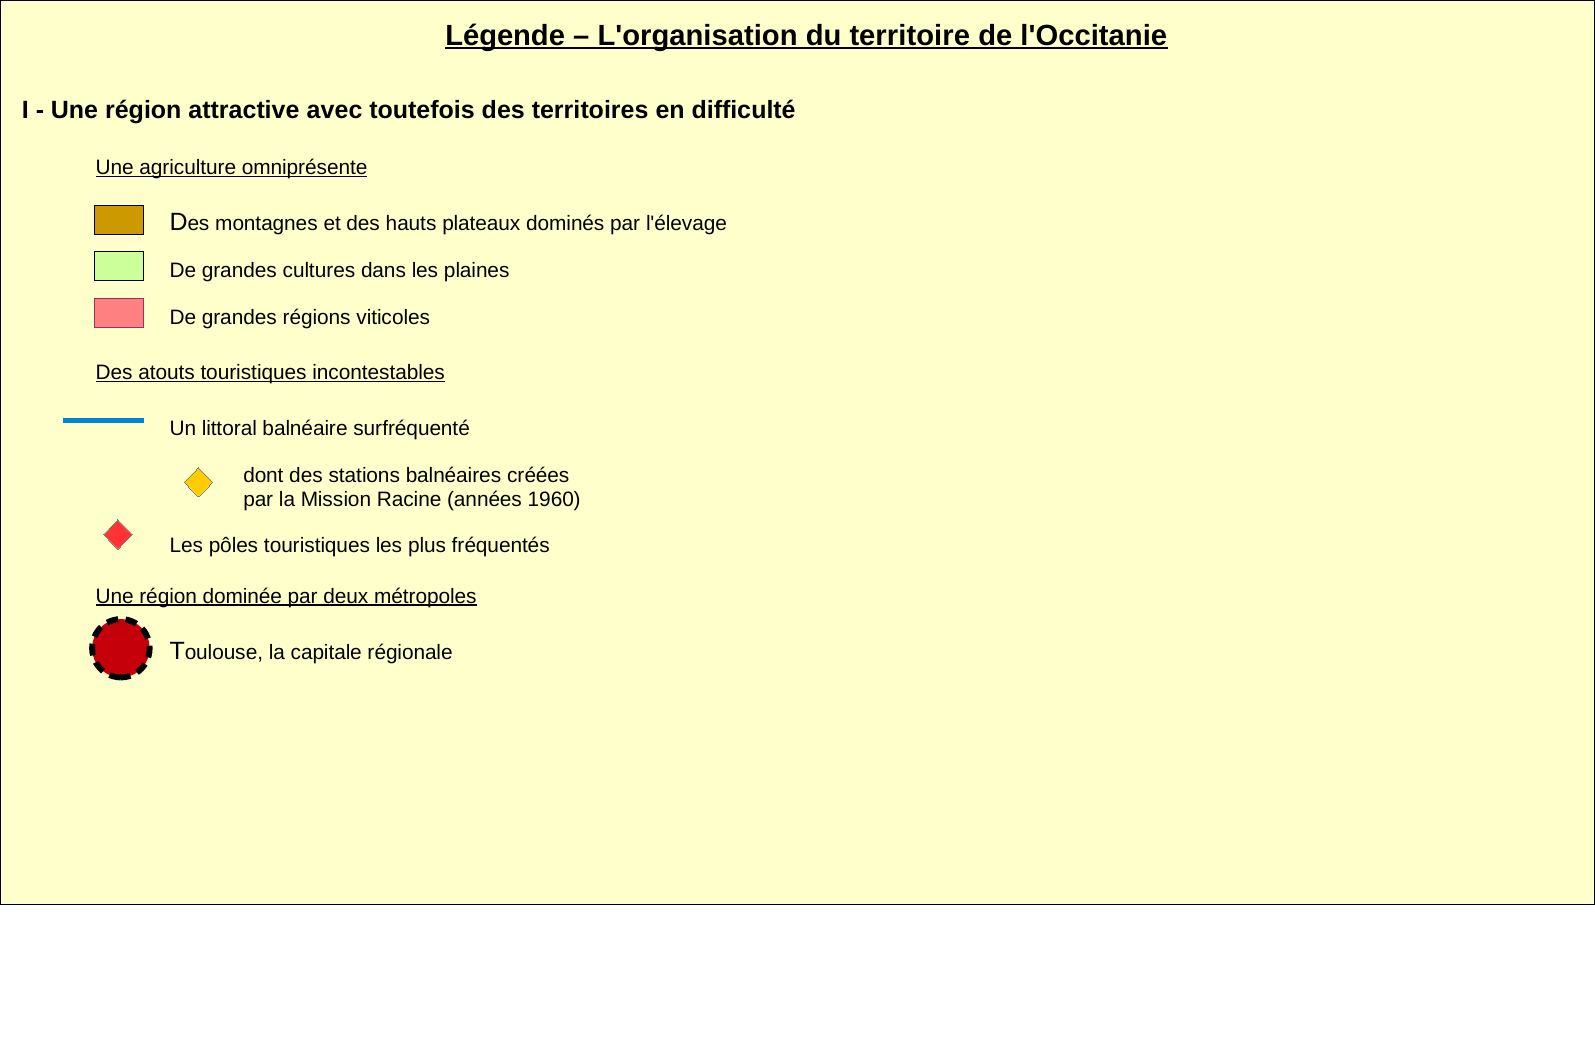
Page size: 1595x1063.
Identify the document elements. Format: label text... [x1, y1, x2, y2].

text_box [94, 205, 144, 235]
text_box Légende – L'organisation du territoire de l'Occitanie [430, 11, 1183, 60]
text_box [94, 251, 144, 281]
text_box [94, 298, 144, 328]
text_box [0, 0, 1595, 905]
text_box [103, 519, 133, 550]
text_box I - Une région attractive avec toutefois des territoires en difficulté Une agriculture omniprésente Des montagnes et des hauts plateaux dominés par l'élevage De grandes cultures dans les plaines De grandes régions viticoles Des atouts touristiques incontestables Un littoral balnéaire surfréquenté dont des stations balnéaires créées par la Mission Racine (années 1960) Les pôles touristiques les plus fréquentés Une région dominée par deux métropoles Toulouse, la capitale régionale [7, 88, 812, 934]
text_box [92, 619, 150, 678]
text_box [184, 467, 213, 497]
